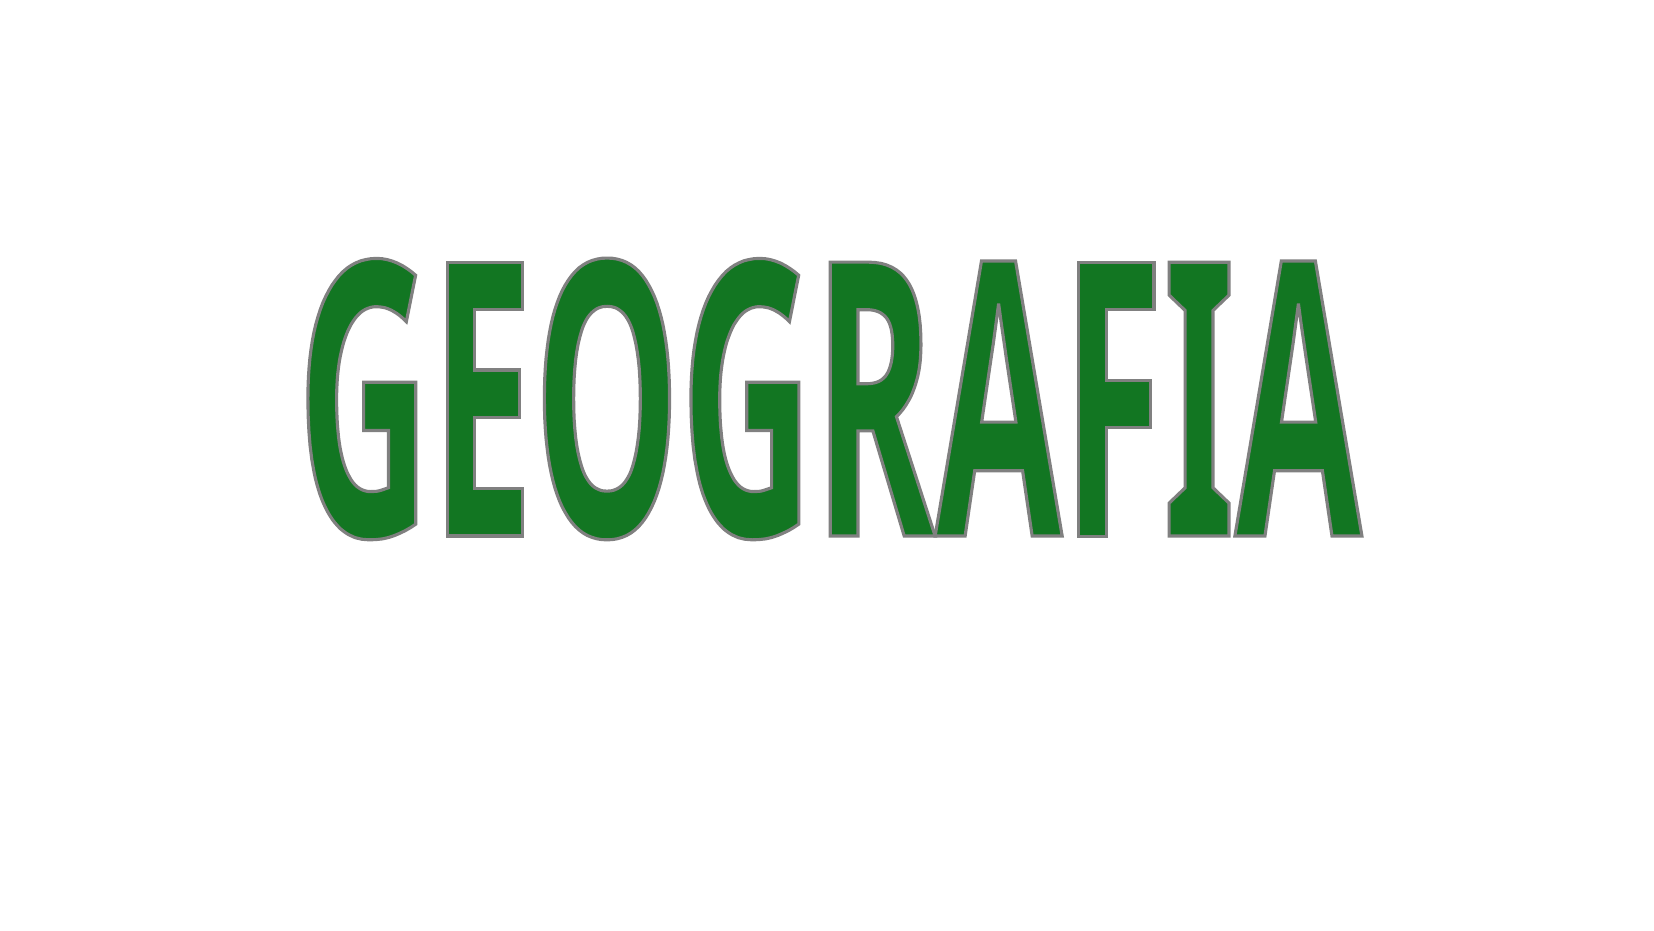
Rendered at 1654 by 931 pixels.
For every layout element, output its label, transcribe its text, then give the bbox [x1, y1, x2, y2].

text_box GEOGRAFIA [544, 258, 670, 540]
text_box GEOGRAFIA [307, 258, 416, 540]
text_box GEOGRAFIA [1078, 262, 1155, 537]
text_box GEOGRAFIA [830, 261, 1063, 536]
text_box GEOGRAFIA [690, 258, 799, 540]
text_box GEOGRAFIA [447, 262, 523, 536]
text_box GEOGRAFIA [1169, 262, 1229, 536]
text_box GEOGRAFIA [1234, 261, 1362, 536]
